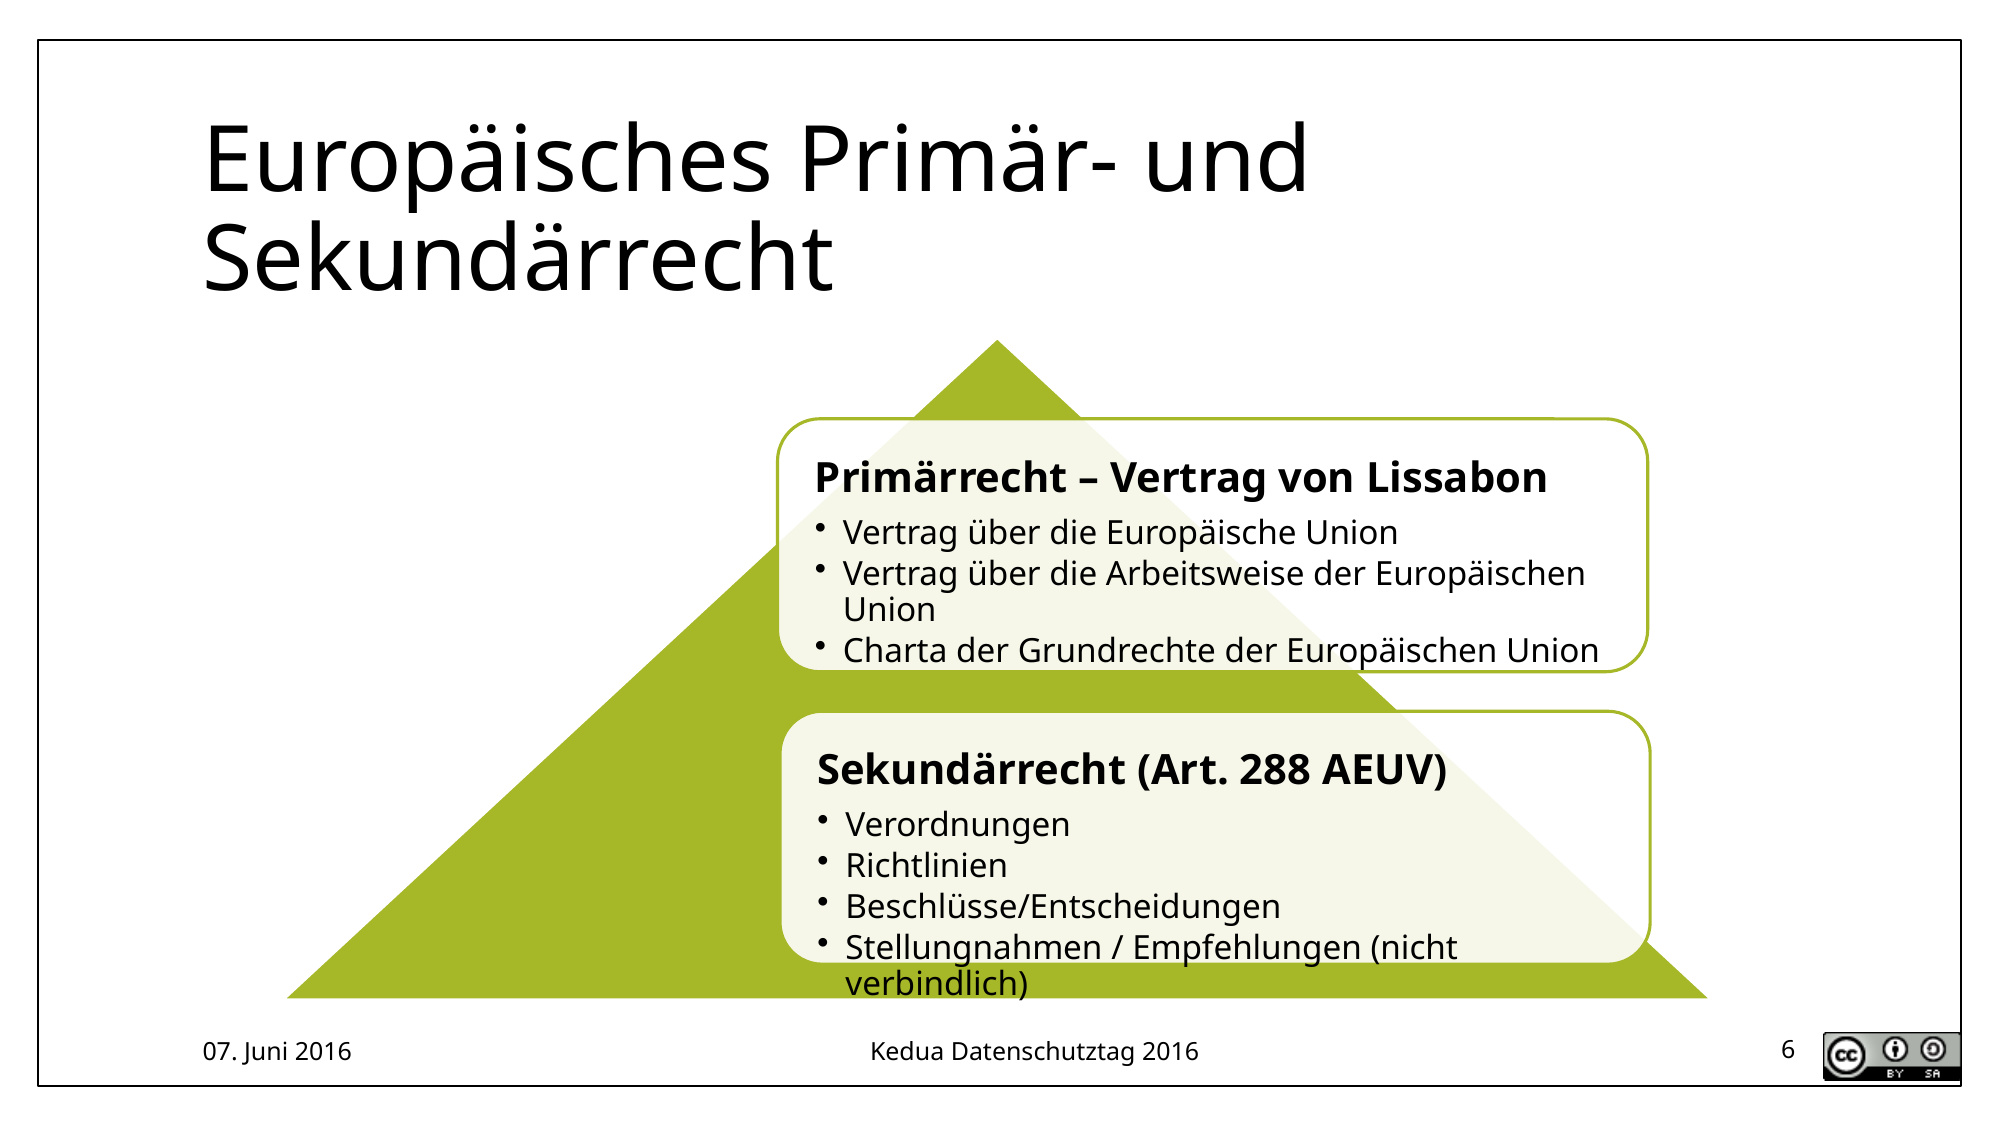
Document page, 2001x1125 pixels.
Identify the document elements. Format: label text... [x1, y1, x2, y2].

picture [1823, 1032, 1962, 1081]
title Europäisches Primär- und Sekundärrecht [187, 99, 1808, 323]
footer Kedua Datenschutztag 2016 [647, 1020, 1422, 1081]
text_box Sekundärrecht (Art. 288 AEUV) Verordnungen Richtlinien Beschlüsse/Entscheidungen Stellungnahmen / Empfehlungen (nicht verbindlich) [779, 711, 1651, 965]
text_box Primärrecht – Vertrag von Lissabon Vertrag über die Europäische Union Vertrag über die Arbeitsweise der Europäischen Union Charta der Grundrechte der Europäischen Union [777, 418, 1648, 672]
text_box [910, 337, 1085, 418]
text_box [282, 541, 1713, 1000]
slide_number <Foliennummer> [1530, 1020, 1811, 1081]
slide_number 07. Juni 2016 [187, 1020, 570, 1081]
